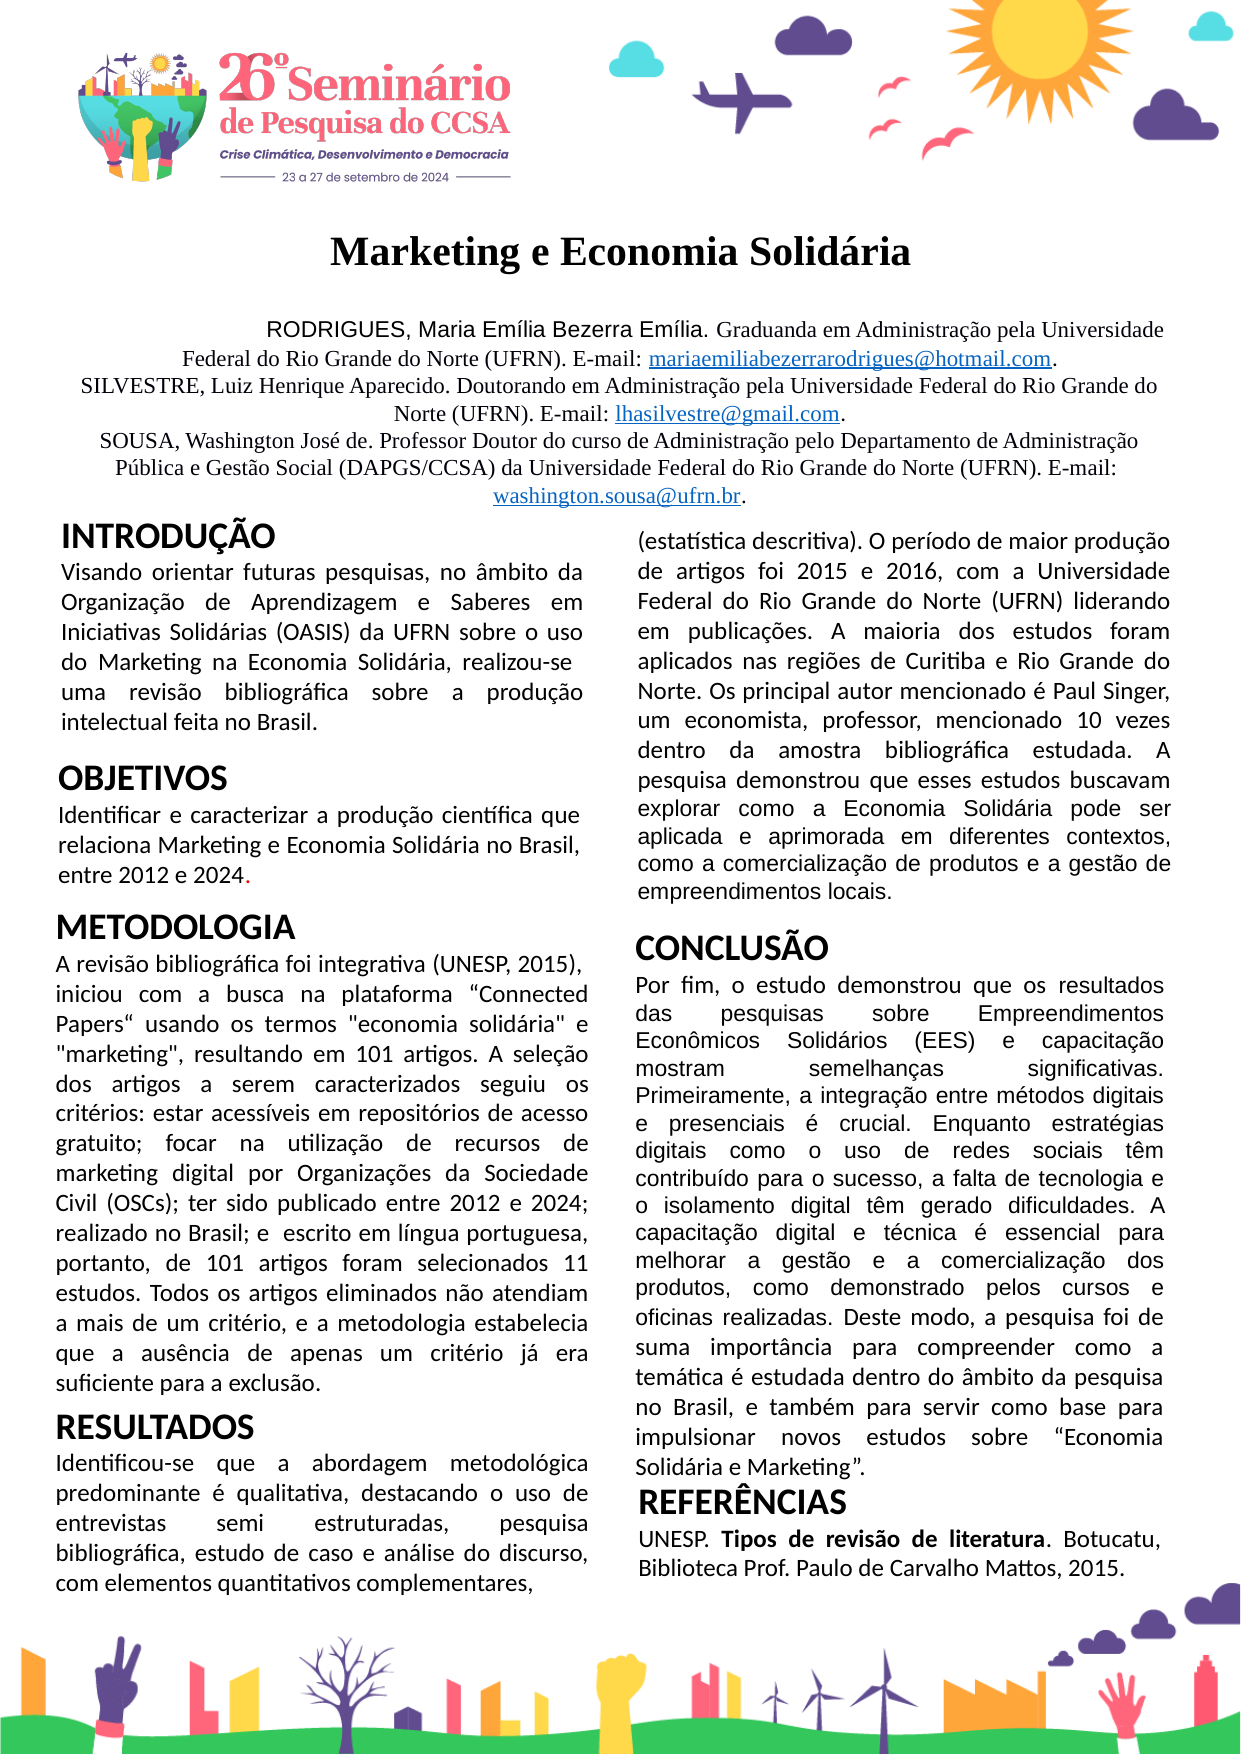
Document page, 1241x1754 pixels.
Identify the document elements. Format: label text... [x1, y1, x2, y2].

text_box OBJETIVOS Identificar e caracterizar a produção científica que relaciona Marketing e Economia Solidária no Brasil, entre 2012 e 2024. [43, 745, 597, 894]
text_box RODRIGUES, RODRIGUES, Maria Emília Bezerra Emília. Graduanda em Administração pela Universidade Federal do Rio Grande do Norte (UFRN). E-mail: mariaemiliabezerrarodrigues@hotmail.com. SILVESTRE, Luiz Henrique Aparecido. Doutorando em Administração pela Universidade Federal do Rio Grande do Norte (UFRN). E-mail: lhasilvestre@gmail.com. SOUSA, Washington José de. Professor Doutor do curso de Administração pelo Departamento de Administração Pública e Gestão Social (DAPGS/CCSA) da Universidade Federal do Rio Grande do Norte (UFRN). E-mail: washington.sousa@ufrn.br. [57, 300, 1183, 585]
text_box (estatística descritiva). O período de maior produção de artigos foi 2015 e 2016, com a Universidade Federal do Rio Grande do Norte (UFRN) liderando em publicações. A maioria dos estudos foram aplicados nas regiões de Curitiba e Rio Grande do Norte. Os principal autor mencionado é Paul Singer, um economista, professor, mencionado 10 vezes dentro da amostra bibliográfica estudada. A pesquisa demonstrou que esses estudos buscavam explorar como a Economia Solidária pode ser aplicada e aprimorada em diferentes contextos, como a comercialização de produtos e a gestão de empreendimentos locais. [622, 516, 1187, 912]
picture [0, 0, 1241, 1754]
text_box INTRODUÇÃO Visando orientar futuras pesquisas, no âmbito da Organização de Aprendizagem e Saberes em Iniciativas Solidárias (OASIS) da UFRN sobre o uso do Marketing na Economia Solidária, realizou-se uma revisão bibliográfica sobre a produção intelectual feita no Brasil. [46, 503, 600, 744]
text_box CONCLUSÃO Por fim, o estudo demonstrou que os resultados das pesquisas sobre Empreendimentos Econômicos Solidários (EES) e capacitação mostram semelhanças significativas. Primeiramente, a integração entre métodos digitais e presenciais é crucial. Enquanto estratégias digitais como o uso de redes sociais têm contribuído para o sucesso, a falta de tecnologia e o isolamento digital têm gerado dificuldades. A capacitação digital e técnica é essencial para melhorar a gestão e a comercialização dos produtos, como demonstrado pelos cursos e oficinas realizadas. Deste modo, a pesquisa foi de suma importância para compreender como a temática é estudada dentro do âmbito da pesquisa no Brasil, e também para servir como base para impulsionar novos estudos sobre “Economia Solidária e Marketing”. [620, 915, 1180, 1518]
text_box RESULTADOS Identificou-se que a abordagem metodológica predominante é qualitativa, destacando o uso de entrevistas semi estruturadas, pesquisa bibliográfica, estudo de caso e análise do discurso, com elementos quantitativos complementares, [40, 1386, 605, 1612]
text_box Marketing e Economia Solidária [46, 216, 1196, 282]
text_box REFERÊNCIAS UNESP. Tipos de revisão de literatura. Botucatu, Biblioteca Prof. Paulo de Carvalho Mattos, 2015. [623, 1518, 1177, 1590]
text_box METODOLOGIA A revisão bibliográfica foi integrativa (UNESP, 2015), iniciou com a busca na plataforma “Connected Papers“ usando os termos "economia solidária" e "marketing", resultando em 101 artigos. A seleção dos artigos a serem caracterizados seguiu os critérios: estar acessíveis em repositórios de acesso gratuito; focar na utilização de recursos de marketing digital por Organizações da Sociedade Civil (OSCs); ter sido publicado entre 2012 e 2024; realizado no Brasil; e escrito em língua portuguesa, portanto, de 101 artigos foram selecionados 11 estudos. Todos os artigos eliminados não atendiam a mais de um critério, e a metodologia estabelecia que a ausência de apenas um critério já era suficiente para a exclusão. [40, 894, 605, 1386]
